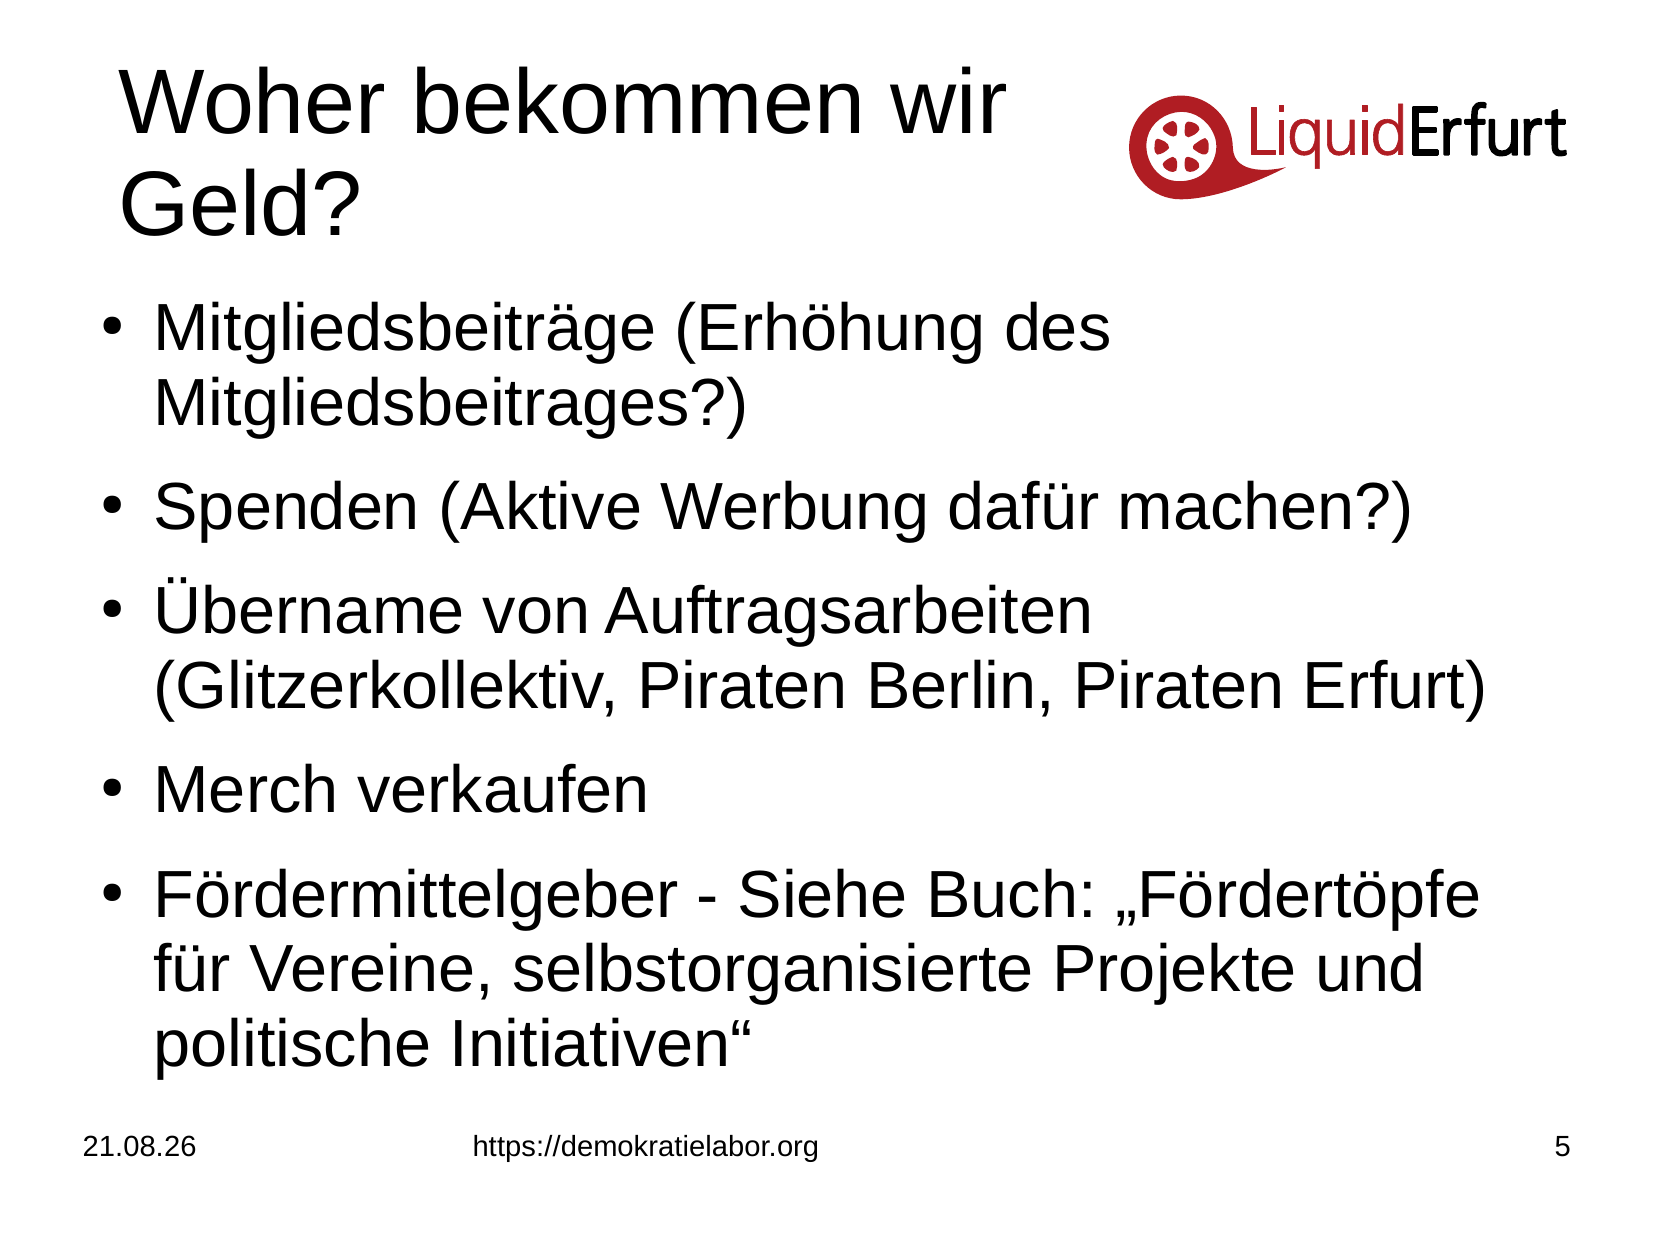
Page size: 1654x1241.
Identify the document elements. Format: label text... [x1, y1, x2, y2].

title Woher bekommen wir Geld? [82, 49, 1571, 257]
list Mitgliedsbeiträge (Erhöhung des Mitgliedsbeitrages?) Spenden (Aktive Werbung dafür machen?) Übername von Auftragsarbeiten (Glitzerkollektiv, Piraten Berlin, Piraten Erfurt) Merch verkaufen Fördermittelgeber - Siehe Buch: „Fördertöpfe für Vereine, selbstorganisierte Projekte und politische Initiativen“ [82, 290, 1571, 1186]
